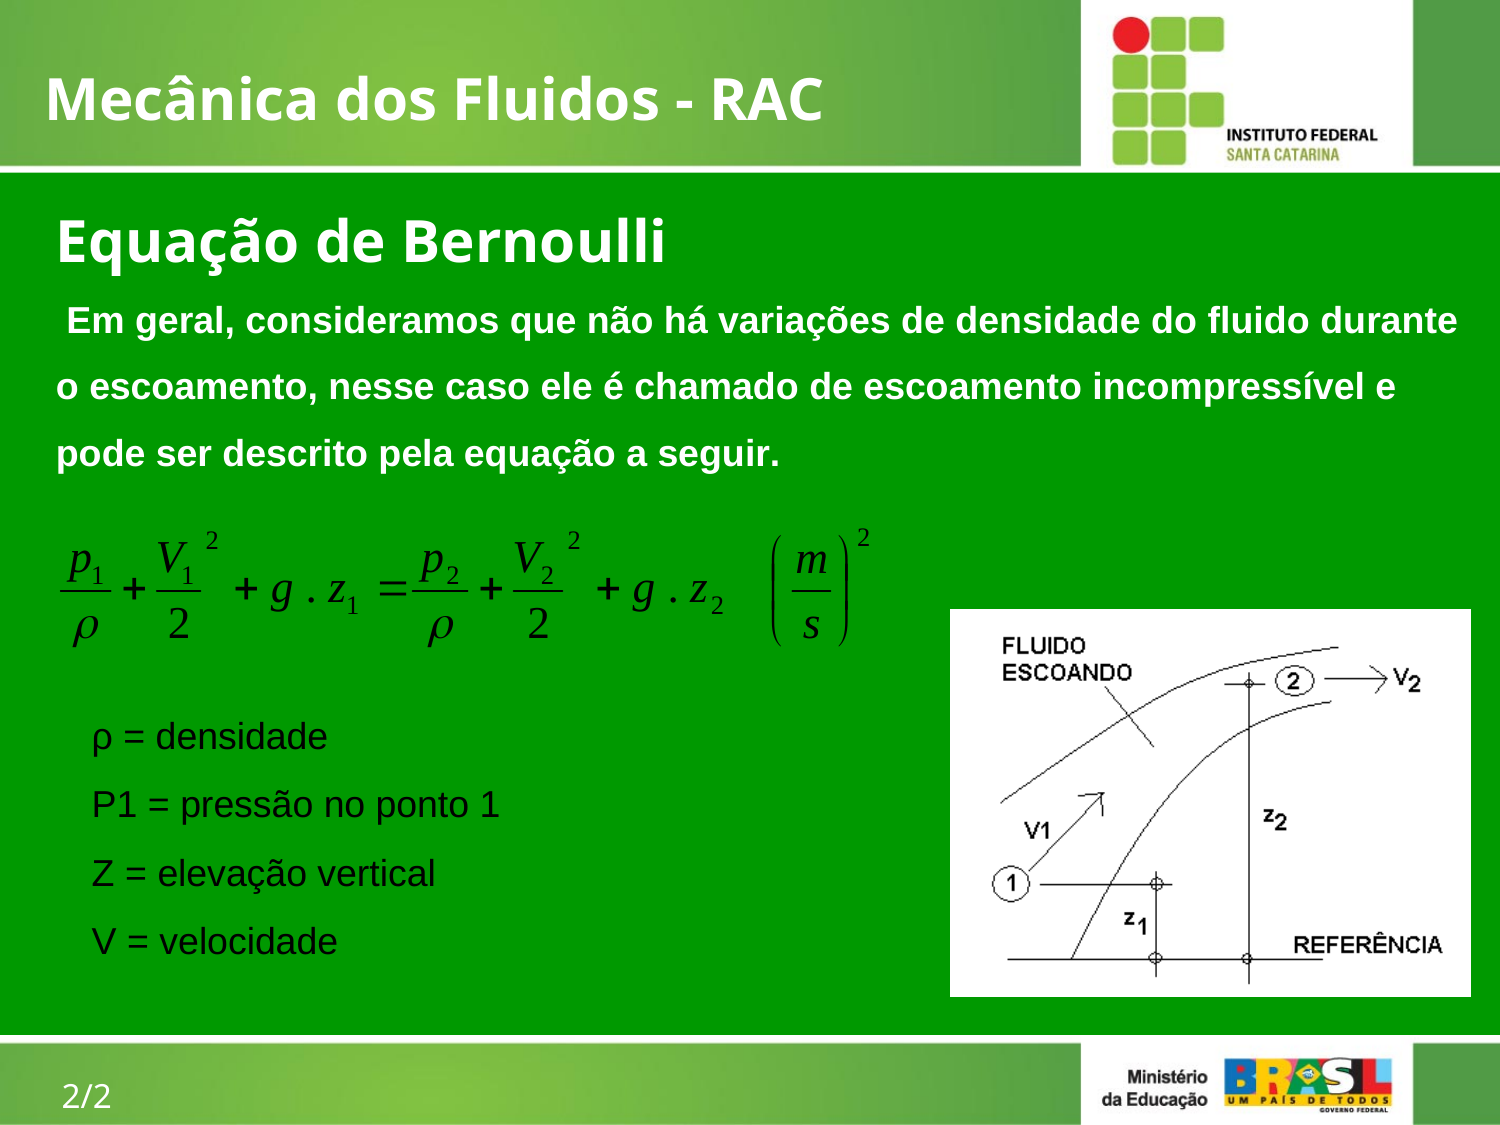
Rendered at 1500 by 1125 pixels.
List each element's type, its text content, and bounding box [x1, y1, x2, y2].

text_box Equação de Bernoulli Em geral, consideramos que não há variações de densidade do fluido durante o escoamento, nesse caso ele é chamado de escoamento incompressível e pode ser descrito pela equação a seguir. [41, 196, 1500, 482]
picture [0, 0, 1500, 172]
picture [0, 1035, 1500, 1125]
text_box 2/2 [46, 1036, 151, 1123]
text_box [0, 172, 1500, 1035]
text_box Mecânica dos Fluidos - RAC [29, 54, 928, 141]
chart [53, 515, 879, 656]
text_box ρ = densidade P1 = pressão no ponto 1 Z = elevação vertical V = velocidade [76, 704, 845, 970]
picture [950, 609, 1471, 997]
